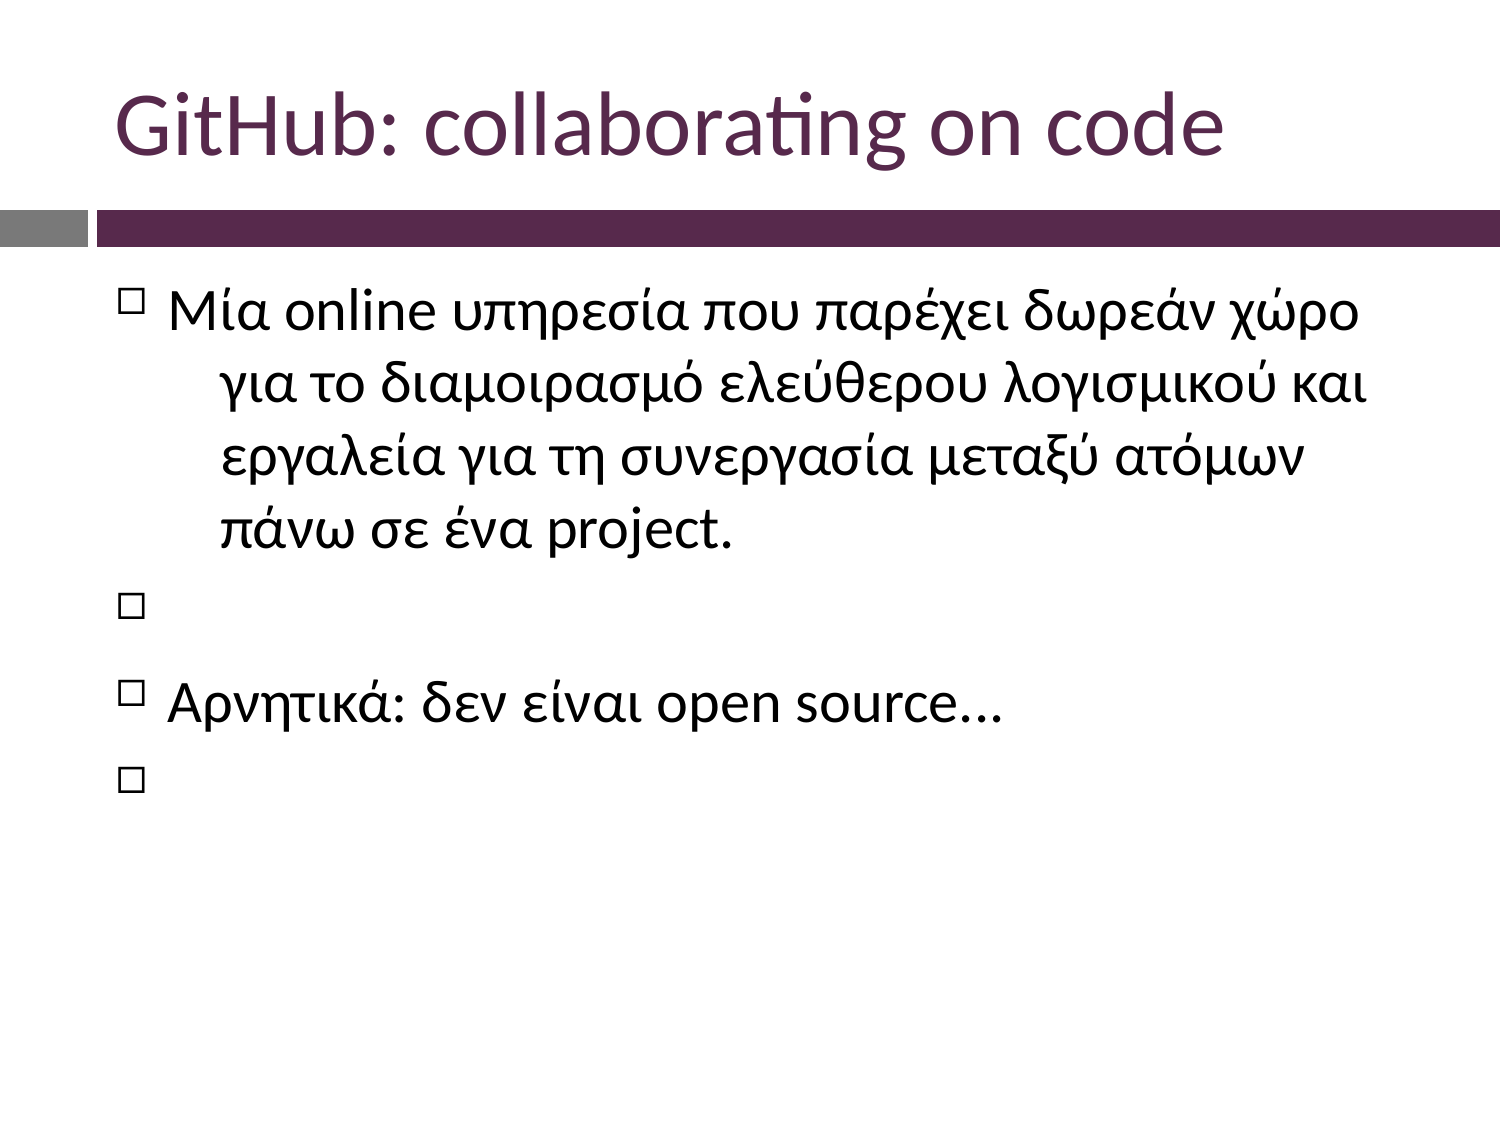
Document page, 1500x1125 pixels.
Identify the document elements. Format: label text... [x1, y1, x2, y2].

title GitHub: collaborating on code [99, 37, 1438, 201]
list Μία online υπηρεσία που παρέχει δωρεάν χώρο για το διαμοιρασμό ελεύθερου λογισμικού και εργαλεία για τη συνεργασία μεταξύ ατόμων πάνω σε ένα project. Αρνητικά: δεν είναι open source... [100, 262, 1438, 1000]
